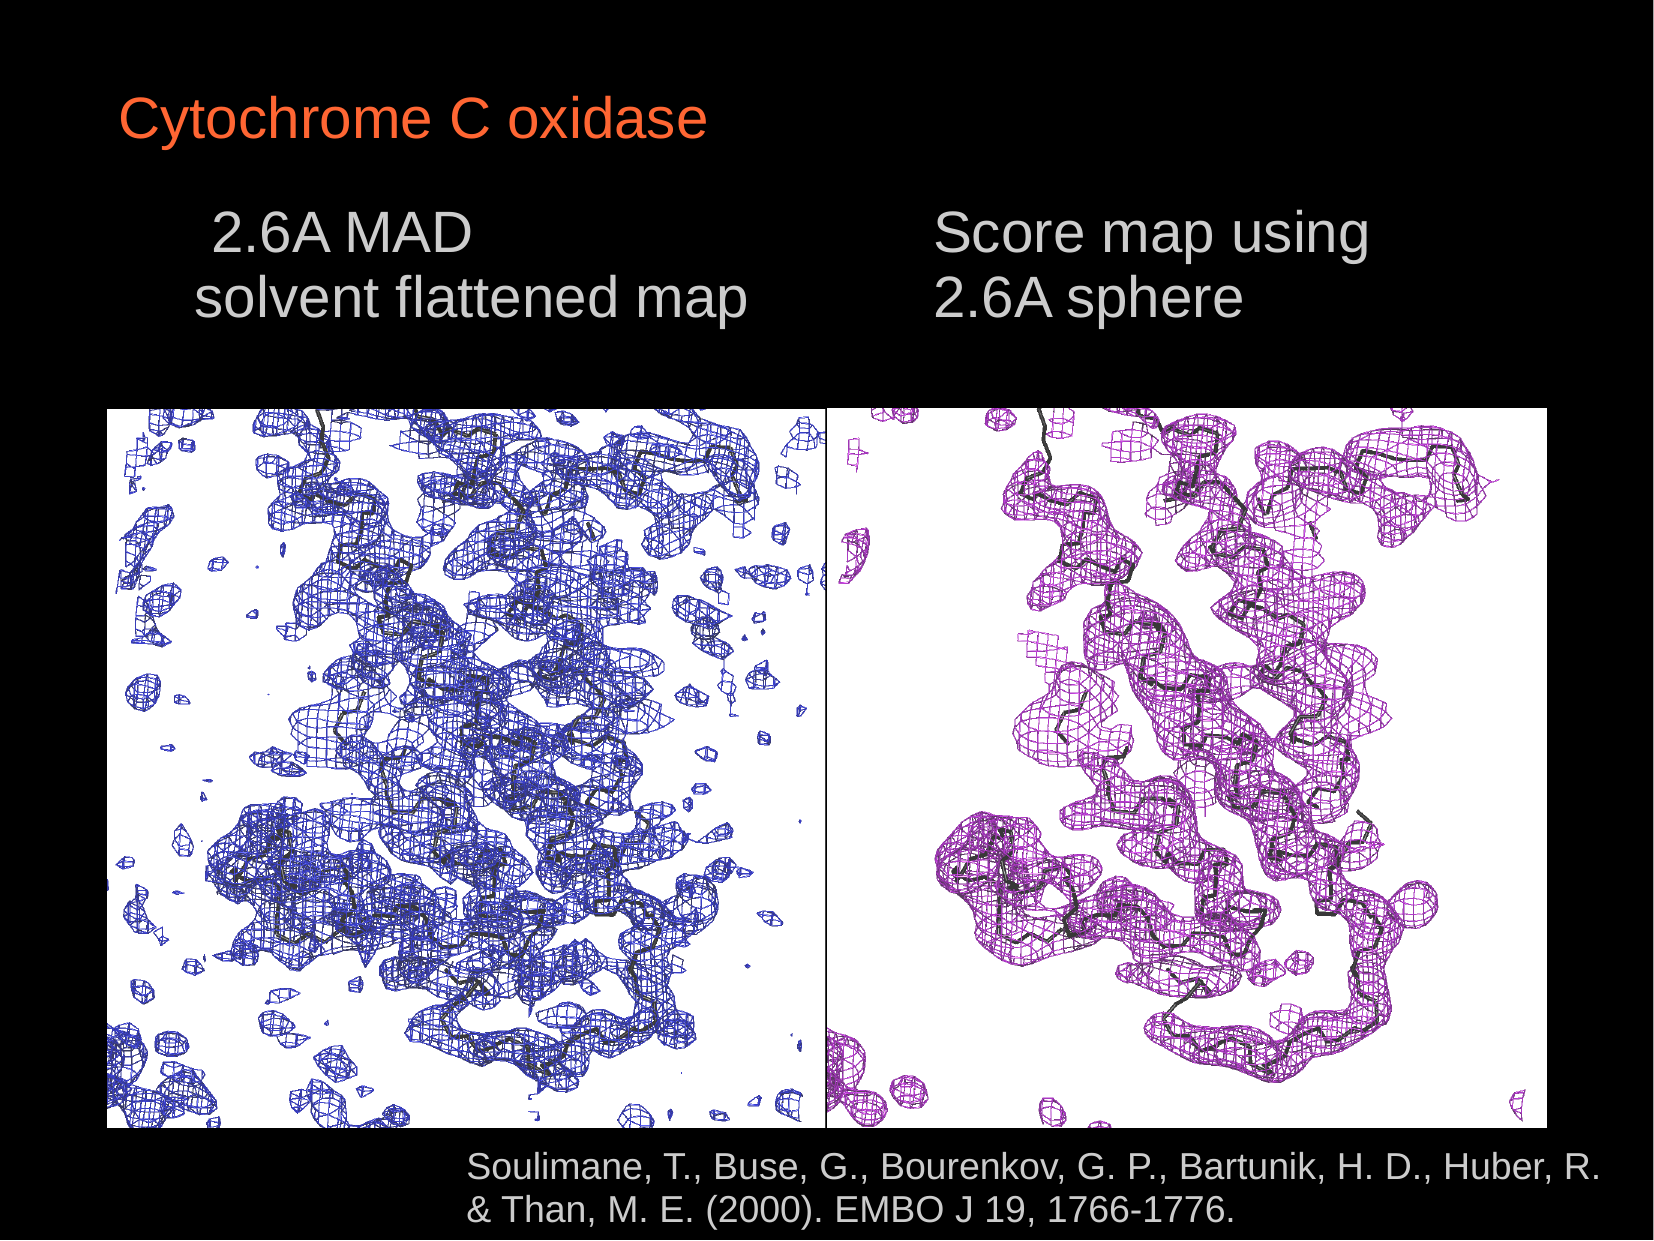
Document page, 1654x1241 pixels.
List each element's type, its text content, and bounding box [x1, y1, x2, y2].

title 2.6A MAD Cytochrome C oxidase [82, 49, 1571, 257]
text_box Score map using 2.6A sphere [918, 192, 1441, 338]
picture [107, 408, 1547, 1128]
text_box Soulimane, T., Buse, G., Bourenkov, G. P., Bartunik, H. D., Huber, R. & Than, M. E. (2000). EMBO J 19, 1766-1776. [451, 1138, 1652, 1238]
text_box 2.6A MAD solvent flattened map [180, 192, 764, 338]
text_box Cytochrome C oxidase [103, 78, 997, 159]
